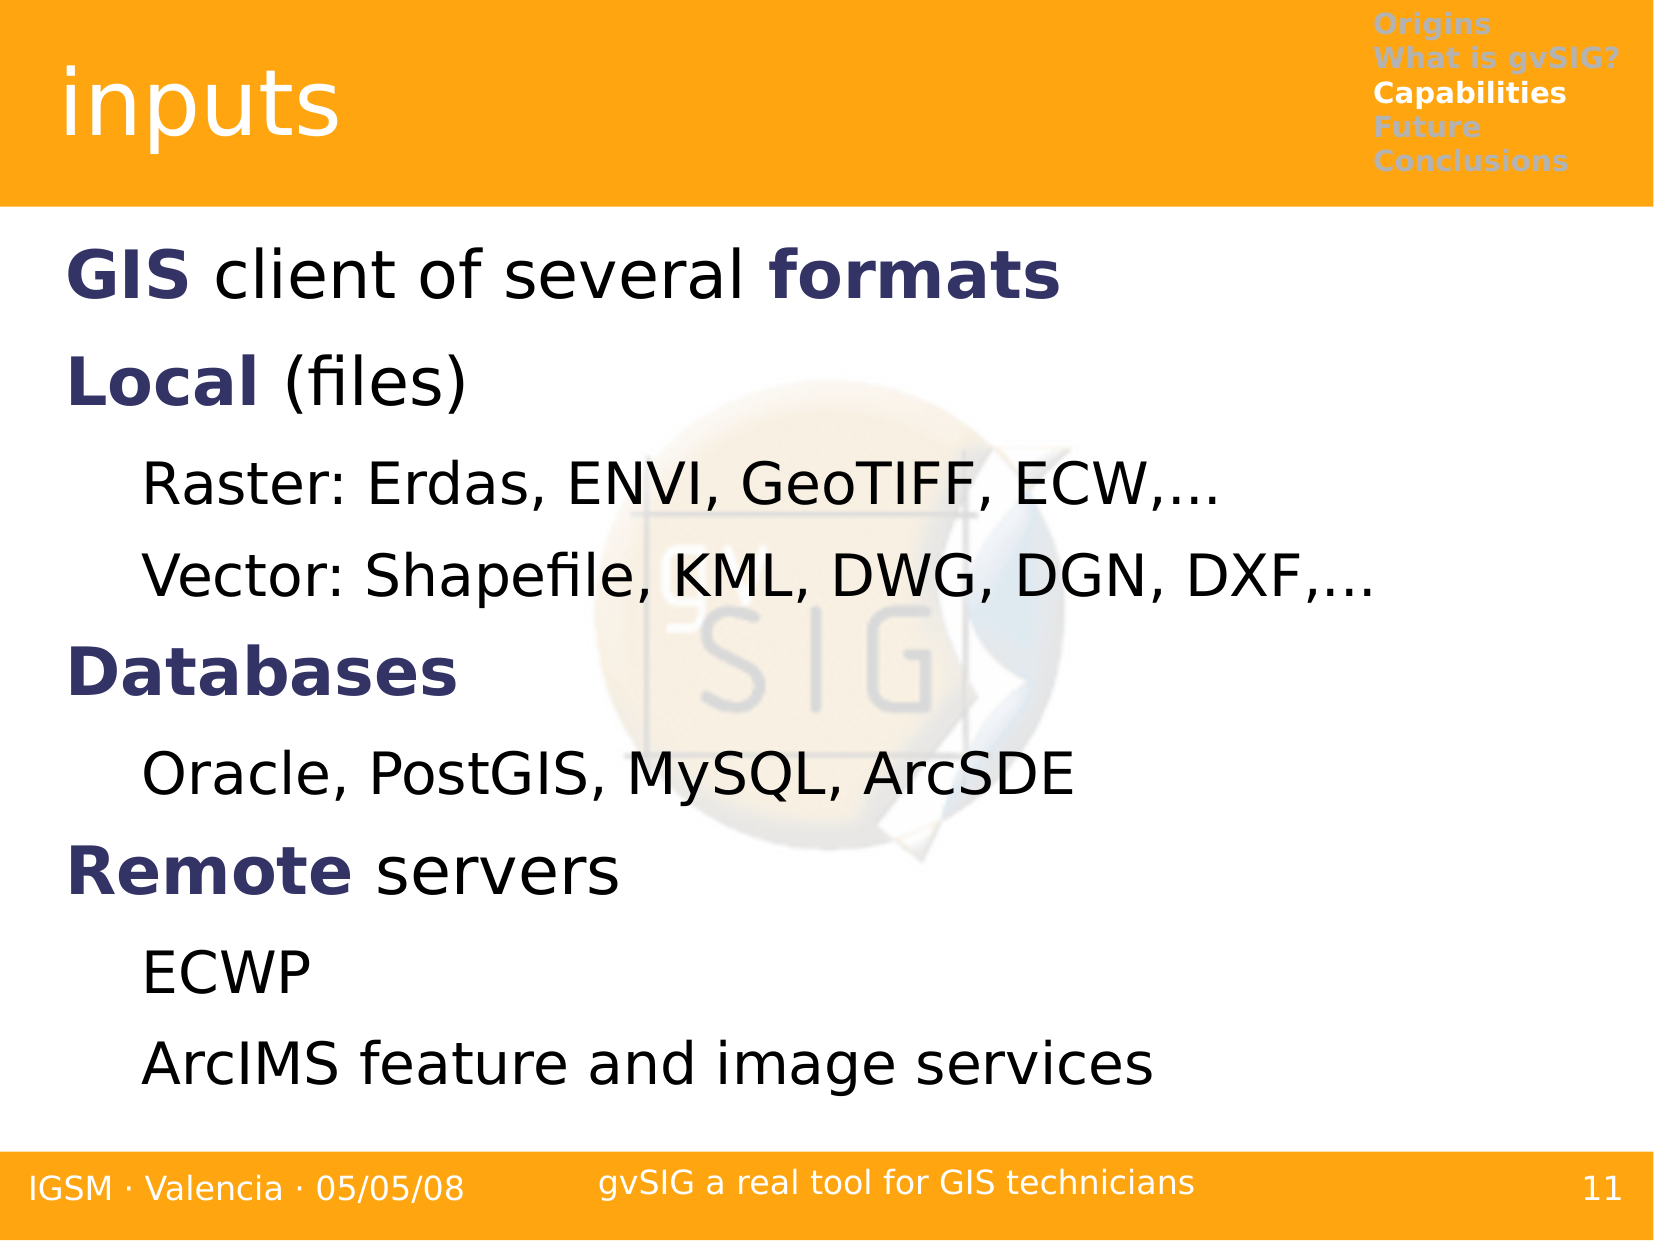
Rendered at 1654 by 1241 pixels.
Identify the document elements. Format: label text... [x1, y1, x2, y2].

list GIS client of several formats Local (files) Raster: Erdas, ENVI, GeoTIFF, ECW,... Vector: Shapefile, KML, DWG, DGN, DXF,... Databases Oracle, PostGIS, MySQL, ArcSDE Remote servers ECWP ArcIMS feature and image services [47, 236, 1595, 1099]
title inputs [59, 29, 1358, 178]
text_box Origins What is gvSIG? Capabilities Future Conclusions [1358, 0, 1654, 207]
